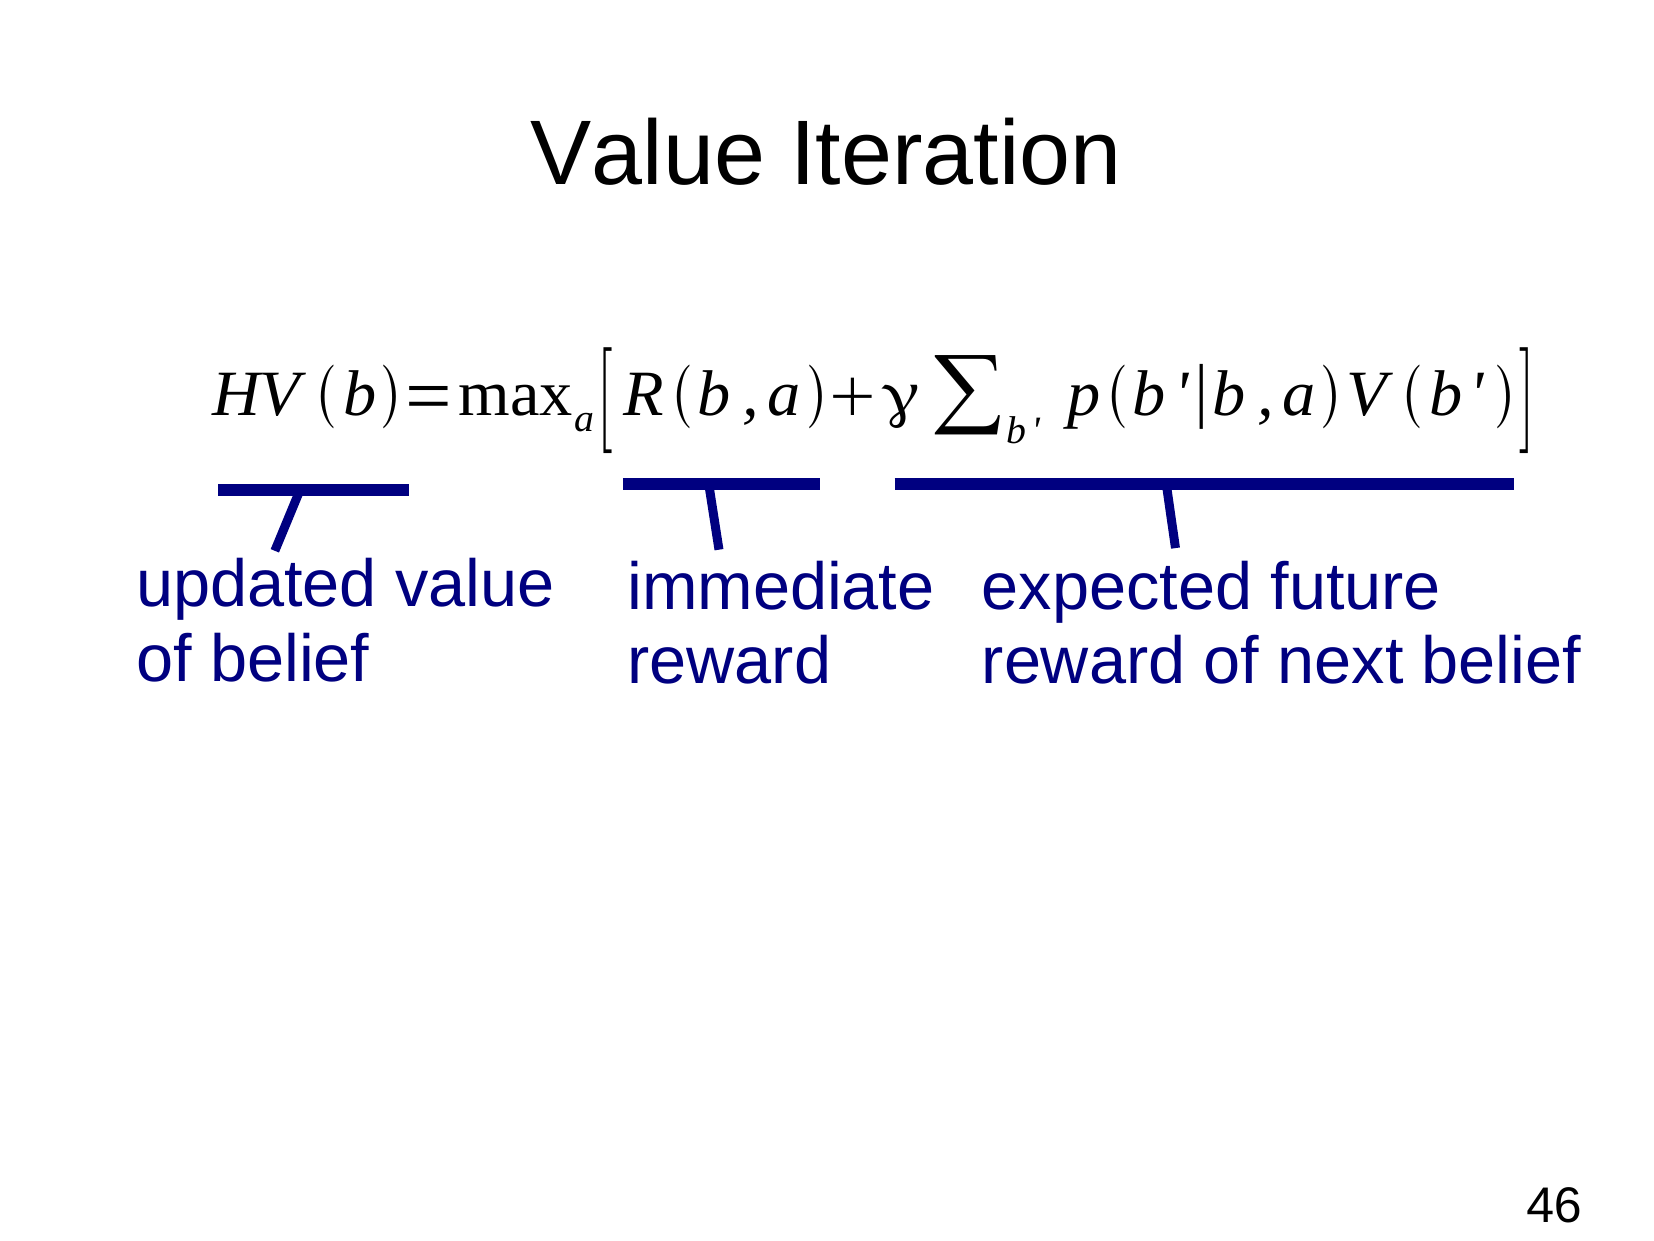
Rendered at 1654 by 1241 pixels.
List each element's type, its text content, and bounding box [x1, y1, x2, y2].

text_box expected future reward of next belief [967, 541, 1599, 706]
text_box immediate reward [612, 541, 952, 706]
text_box updated value of belief [121, 538, 572, 703]
title Value Iteration [82, 56, 1571, 250]
chart [201, 344, 1538, 457]
